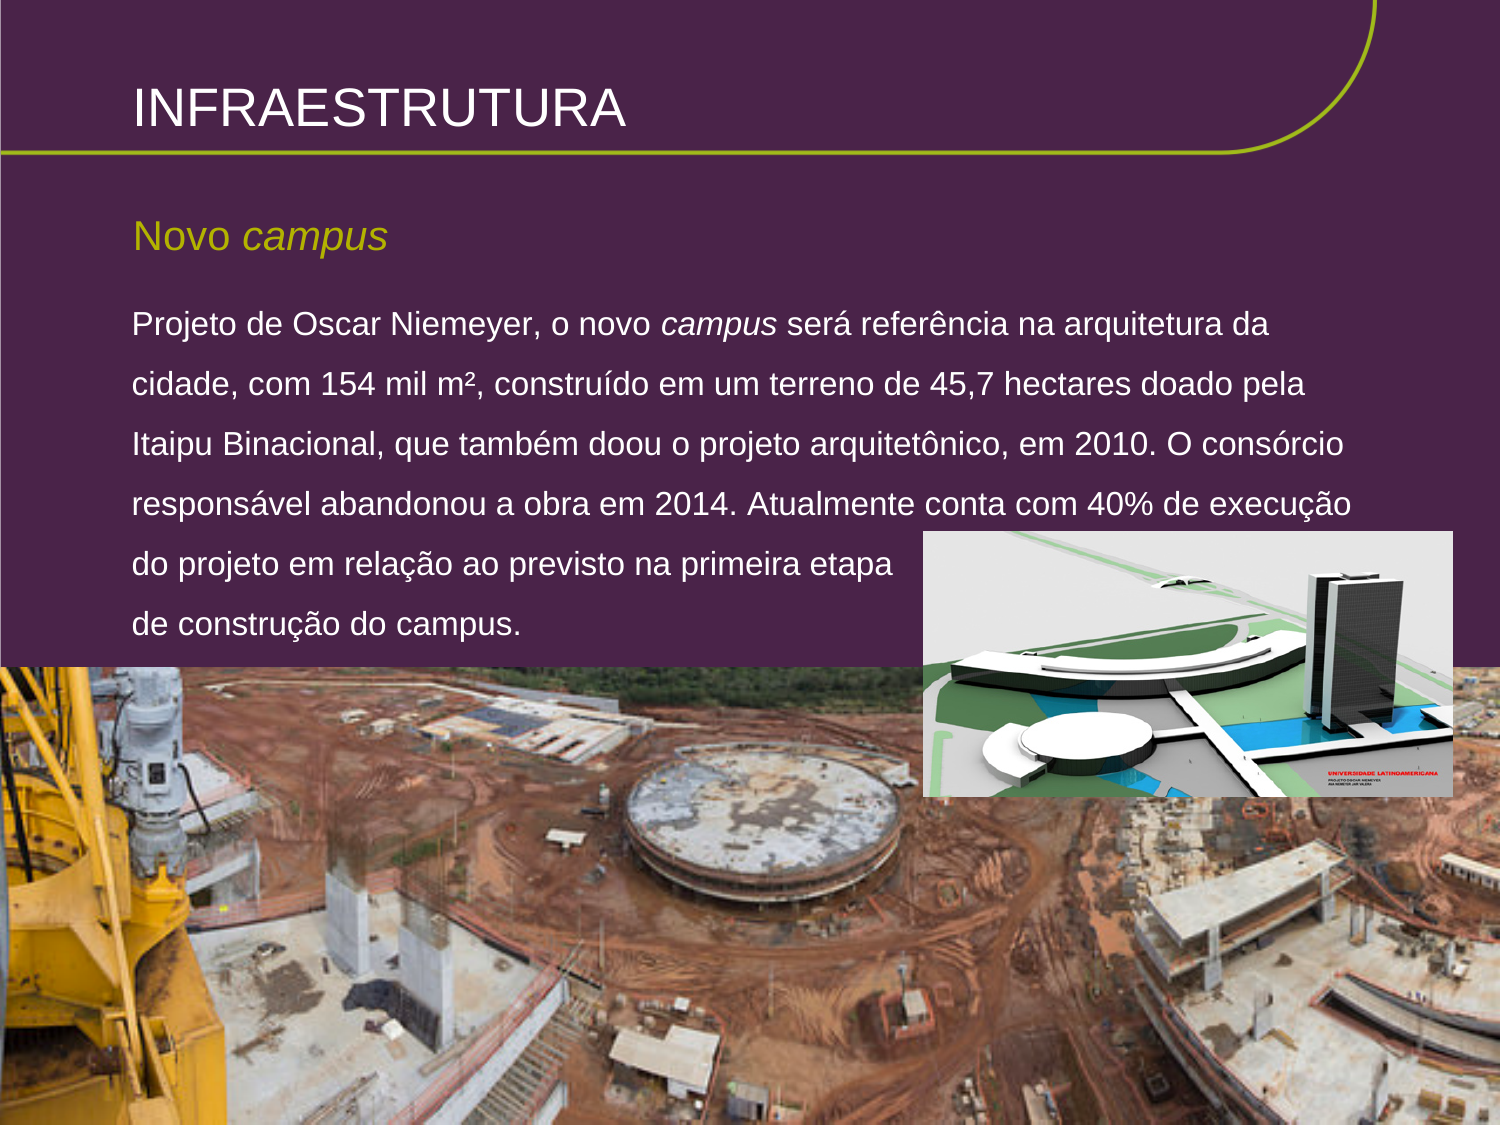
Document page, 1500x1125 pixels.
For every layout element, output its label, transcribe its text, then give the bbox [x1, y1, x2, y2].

text_box Projeto de Oscar Niemeyer, o novo campus será referência na arquitetura da cidade, com 154 mil m², construído em um terreno de 45,7 hectares doado pela Itaipu Binacional, que também doou o projeto arquitetônico, em 2010. O consórcio responsável abandonou a obra em 2014. Atualmente conta com 40% de execução do projeto em relação ao previsto na primeira etapa de construção do campus. [116, 275, 1371, 667]
text_box Novo campus [118, 200, 1264, 267]
text_box INFRAESTRUTURA [117, 64, 1093, 145]
picture [0, 0, 1500, 1125]
